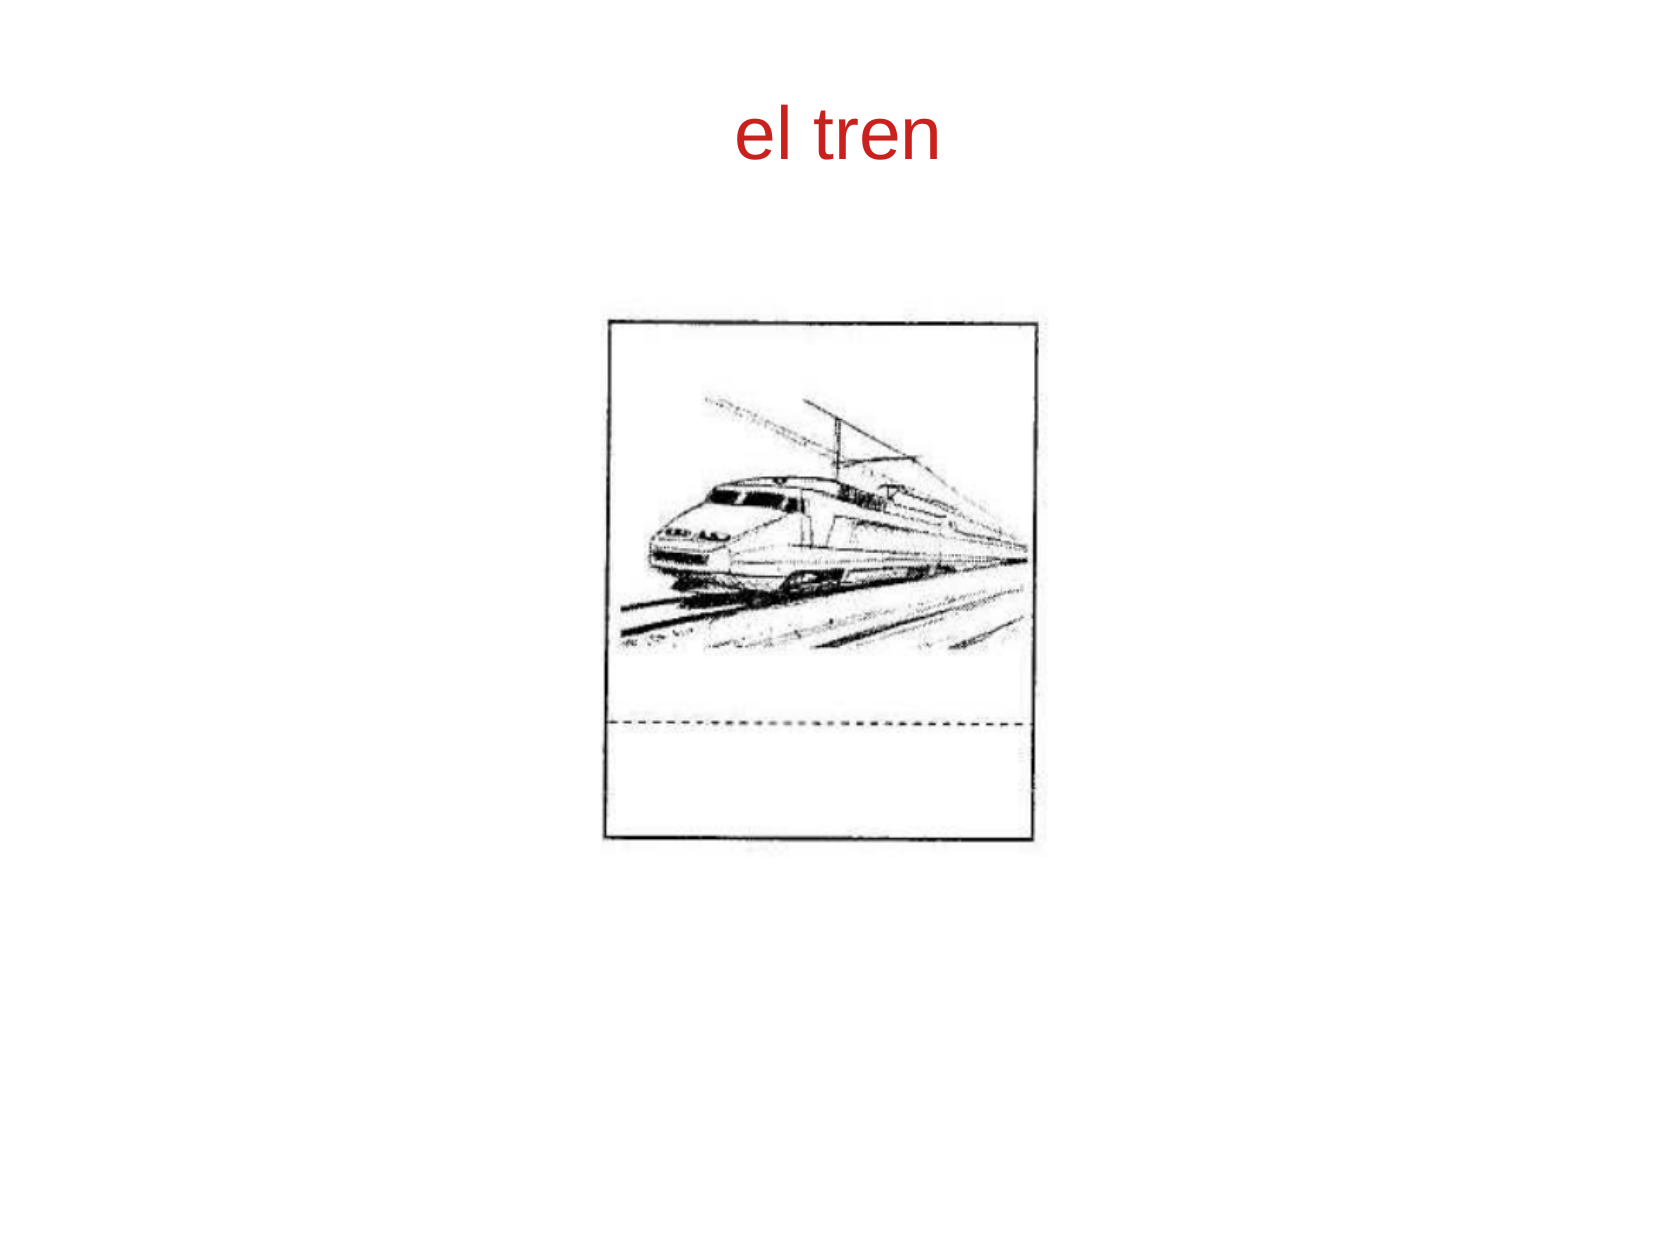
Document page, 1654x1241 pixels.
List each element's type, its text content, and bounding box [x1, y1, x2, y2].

picture [581, 291, 1094, 873]
text_box el tren [389, 58, 1288, 201]
